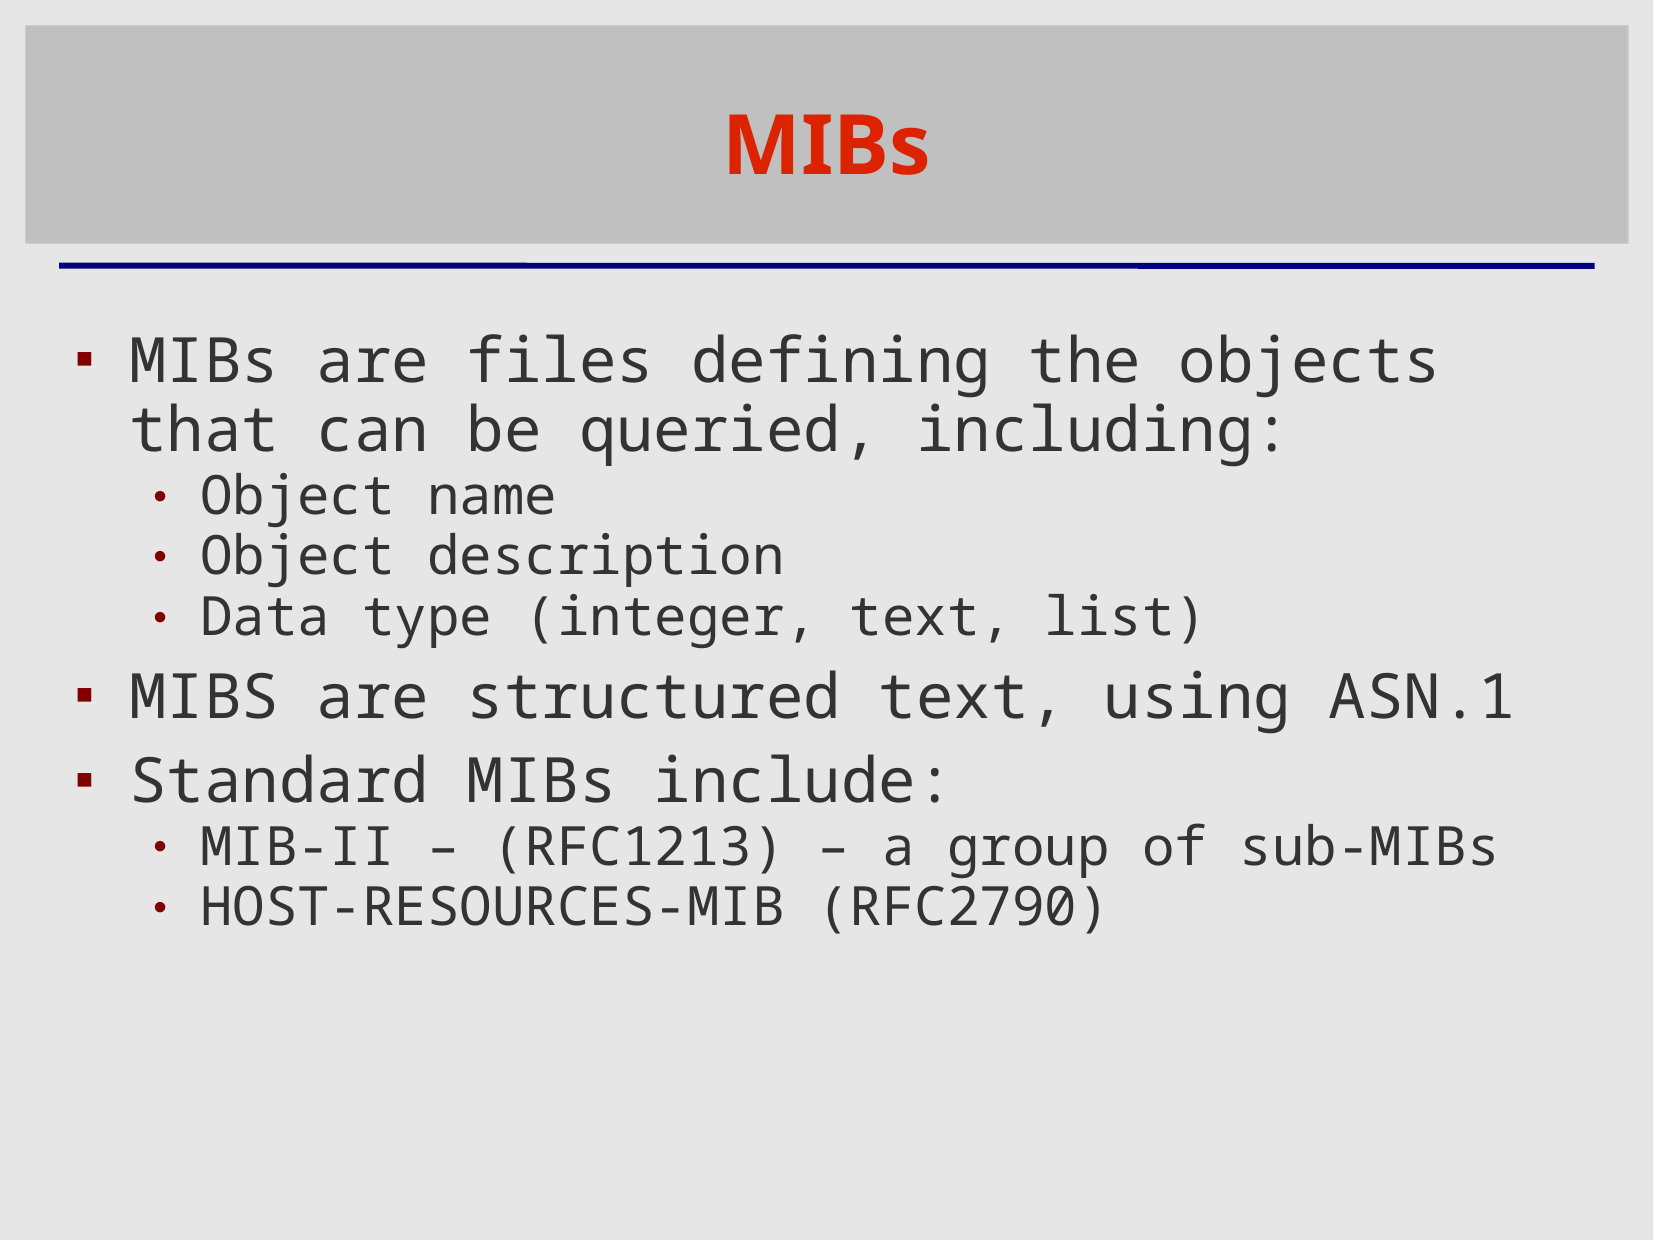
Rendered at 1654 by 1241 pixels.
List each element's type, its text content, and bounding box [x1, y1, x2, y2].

list MIBs are files defining the objects that can be queried, including: Object name Object description Data type (integer, text, list) MIBS are structured text, using ASN.1 Standard MIBs include: MIB-II – (RFC1213) – a group of sub-MIBs HOST-RESOURCES-MIB (RFC2790) [59, 322, 1594, 1117]
title MIBs [121, 46, 1534, 253]
